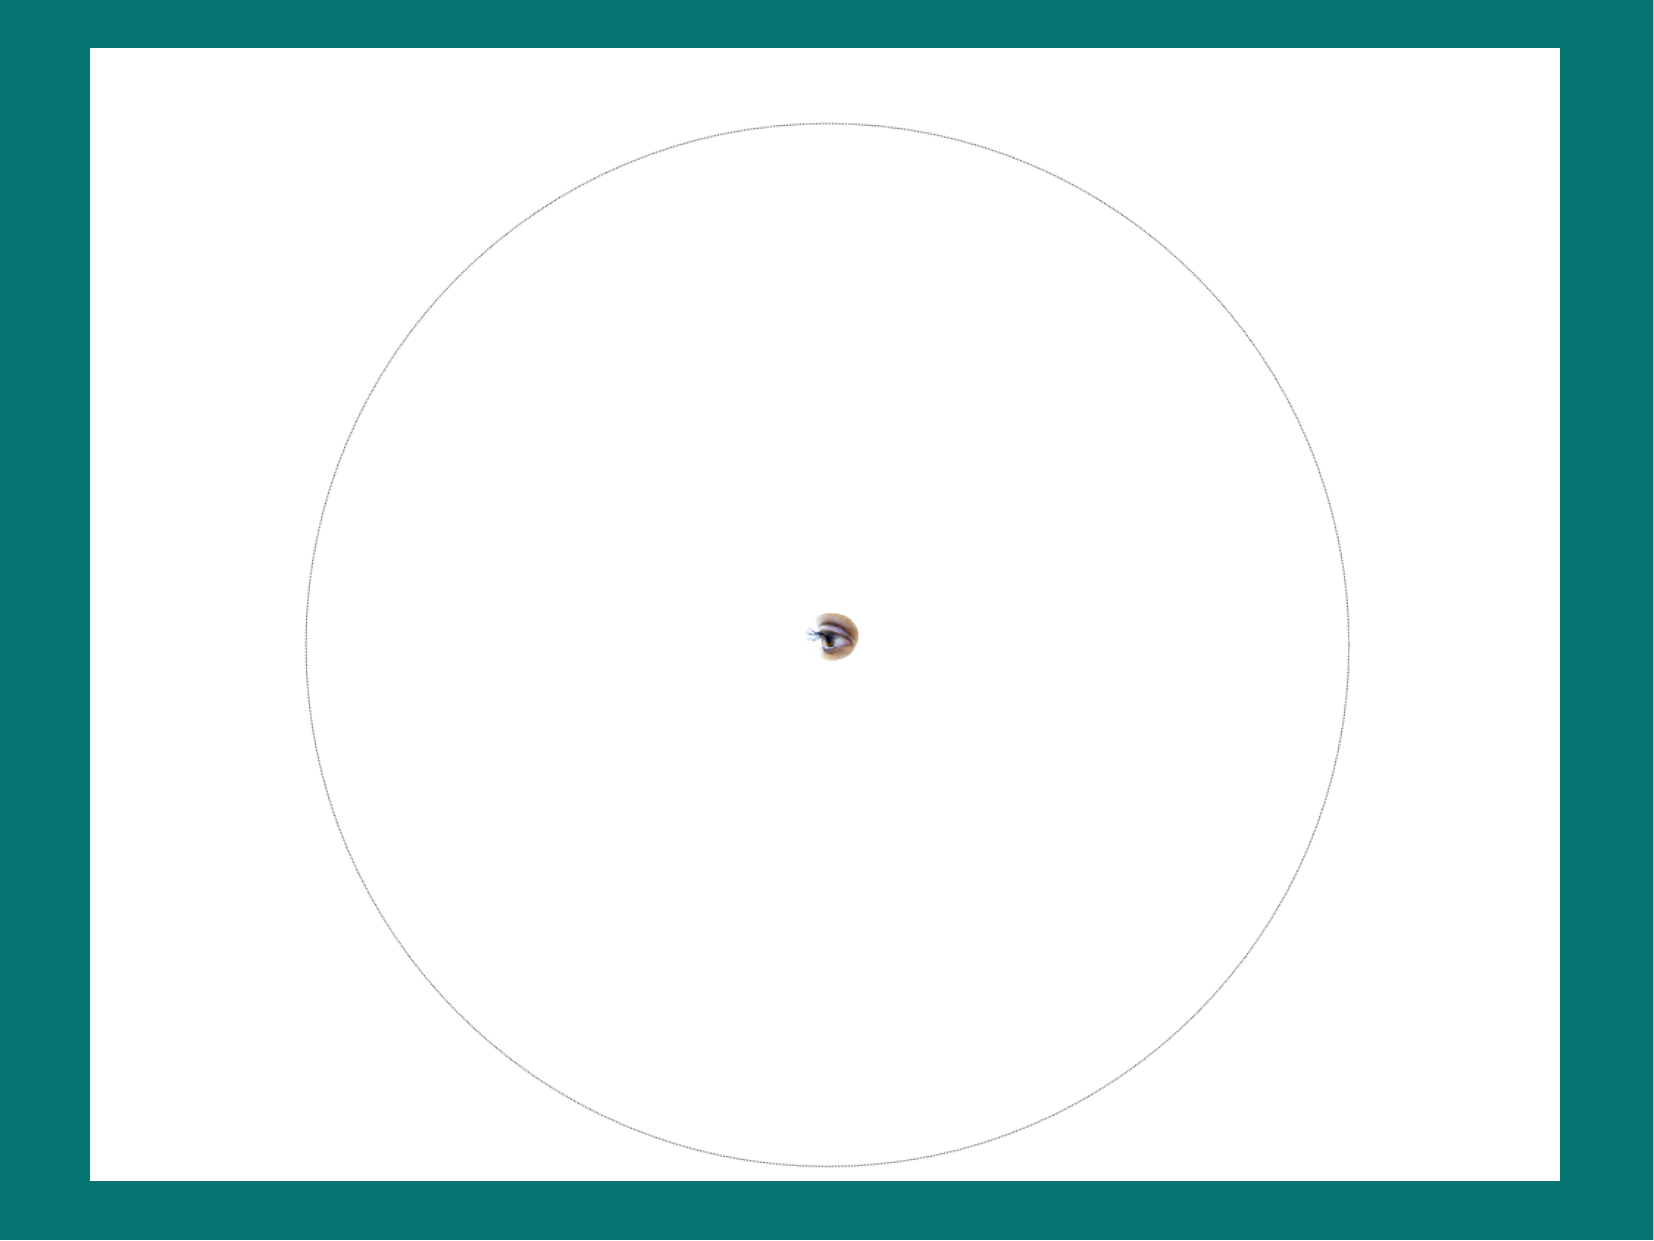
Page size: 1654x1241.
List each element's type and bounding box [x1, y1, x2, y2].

picture [90, 47, 1560, 1181]
